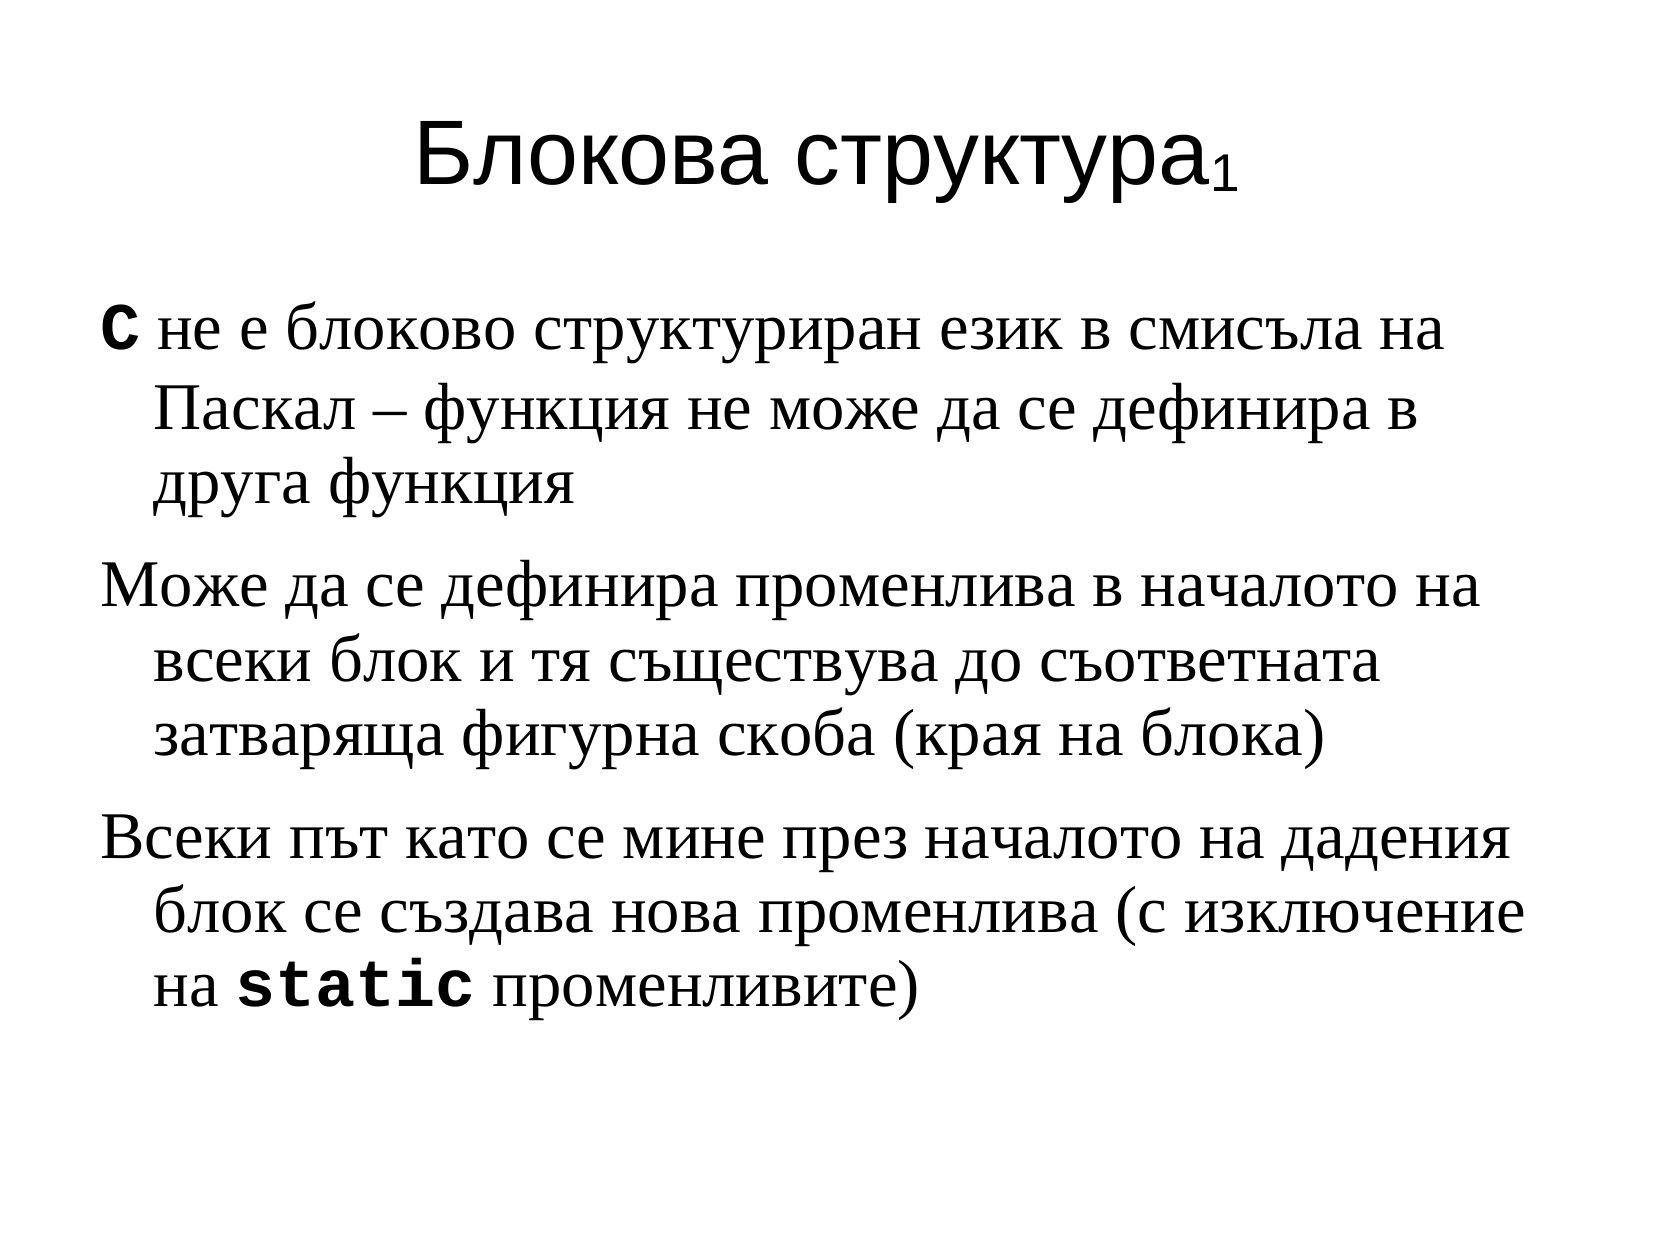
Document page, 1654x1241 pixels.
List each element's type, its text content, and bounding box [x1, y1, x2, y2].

title Блокова структура1 [82, 49, 1571, 257]
list C не е блоково структуриран език в смисъла на Паскал – функция не може да се дефинира в друга функция Може да се дефинира променлива в началото на всеки блок и тя съществува до съответната затваряща фигурна скоба (края на блока) Всеки път като се мине през началото на дадения блок се създава нова променлива (с изключение на static променливите) [82, 290, 1571, 1109]
